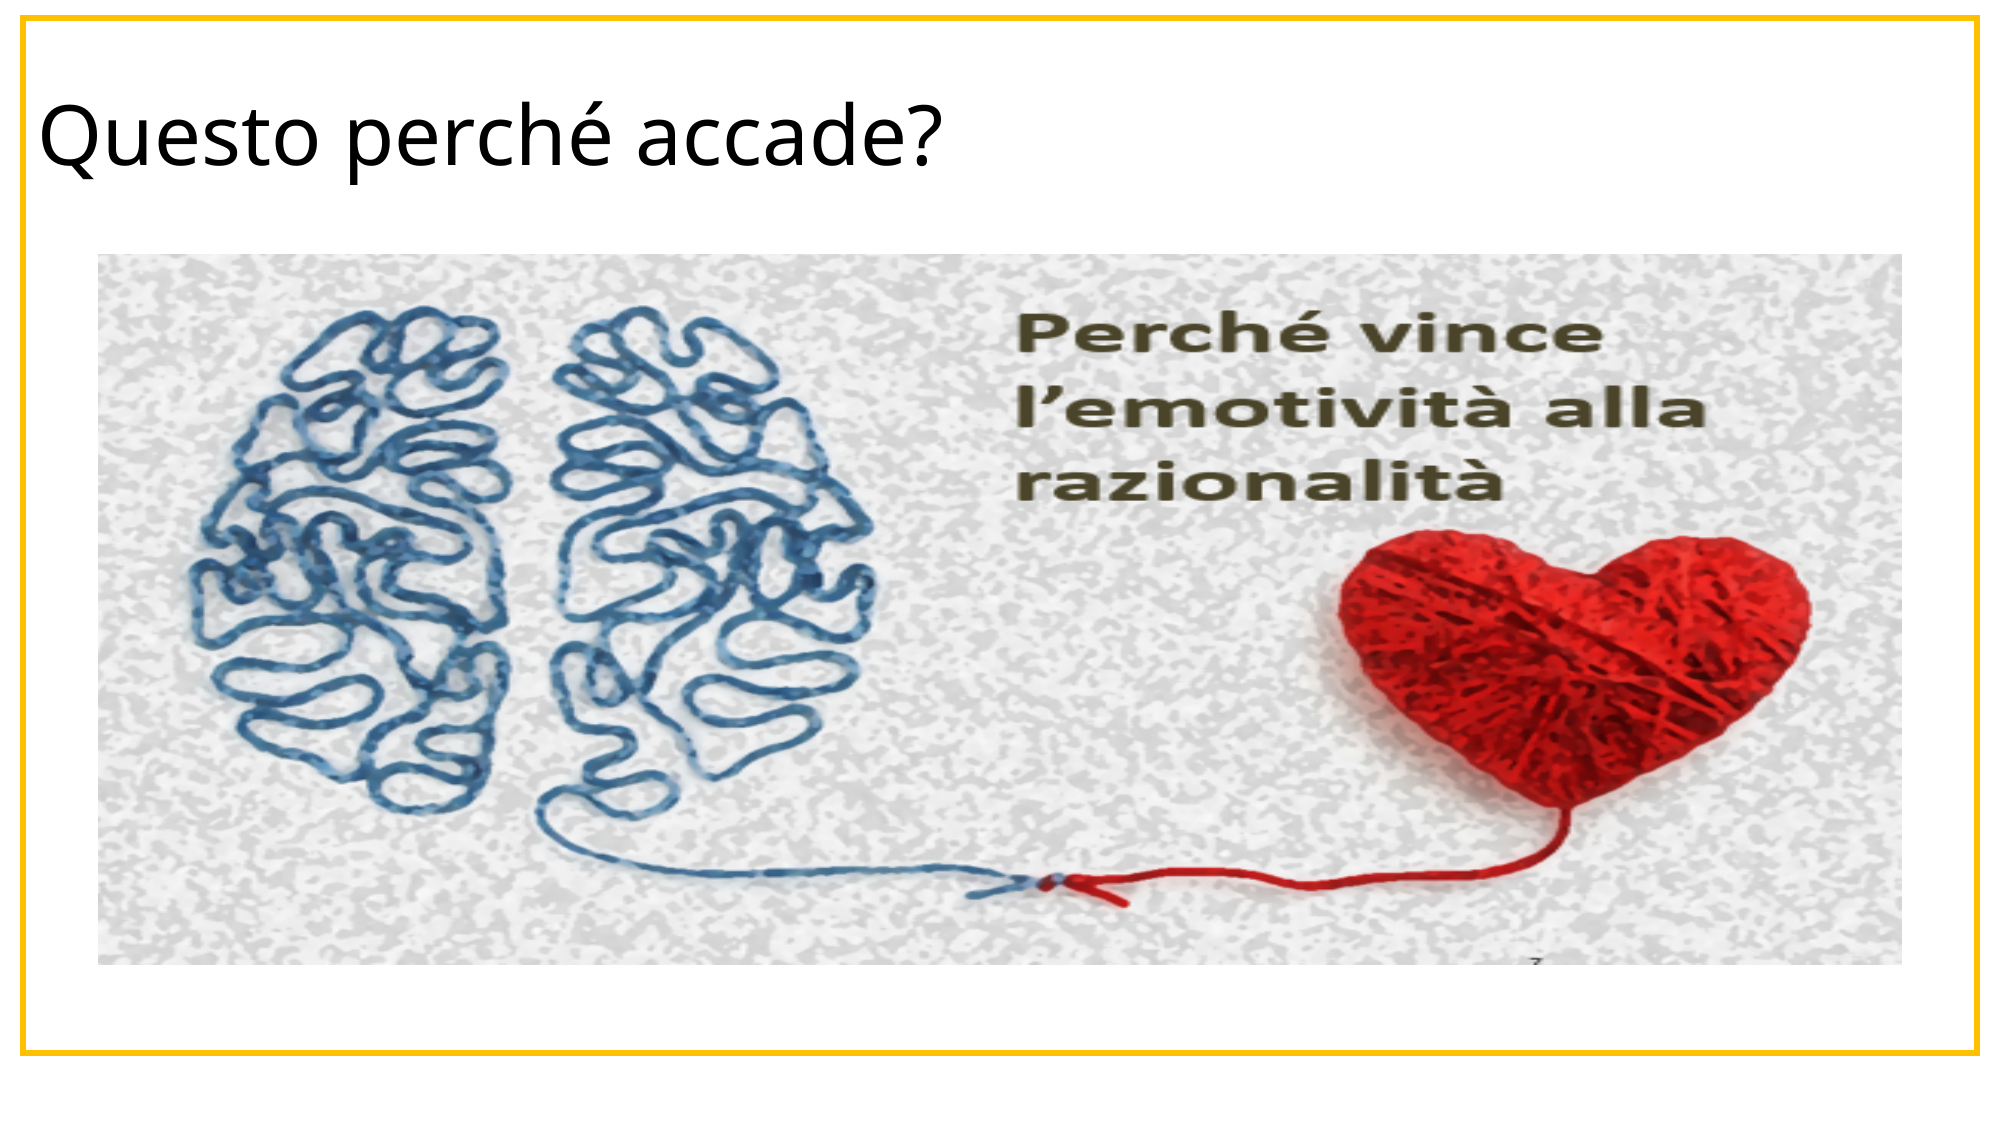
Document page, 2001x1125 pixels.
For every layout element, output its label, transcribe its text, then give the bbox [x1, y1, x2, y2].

picture [98, 254, 1902, 965]
text_box Questo perché accade? [22, 17, 1978, 1054]
